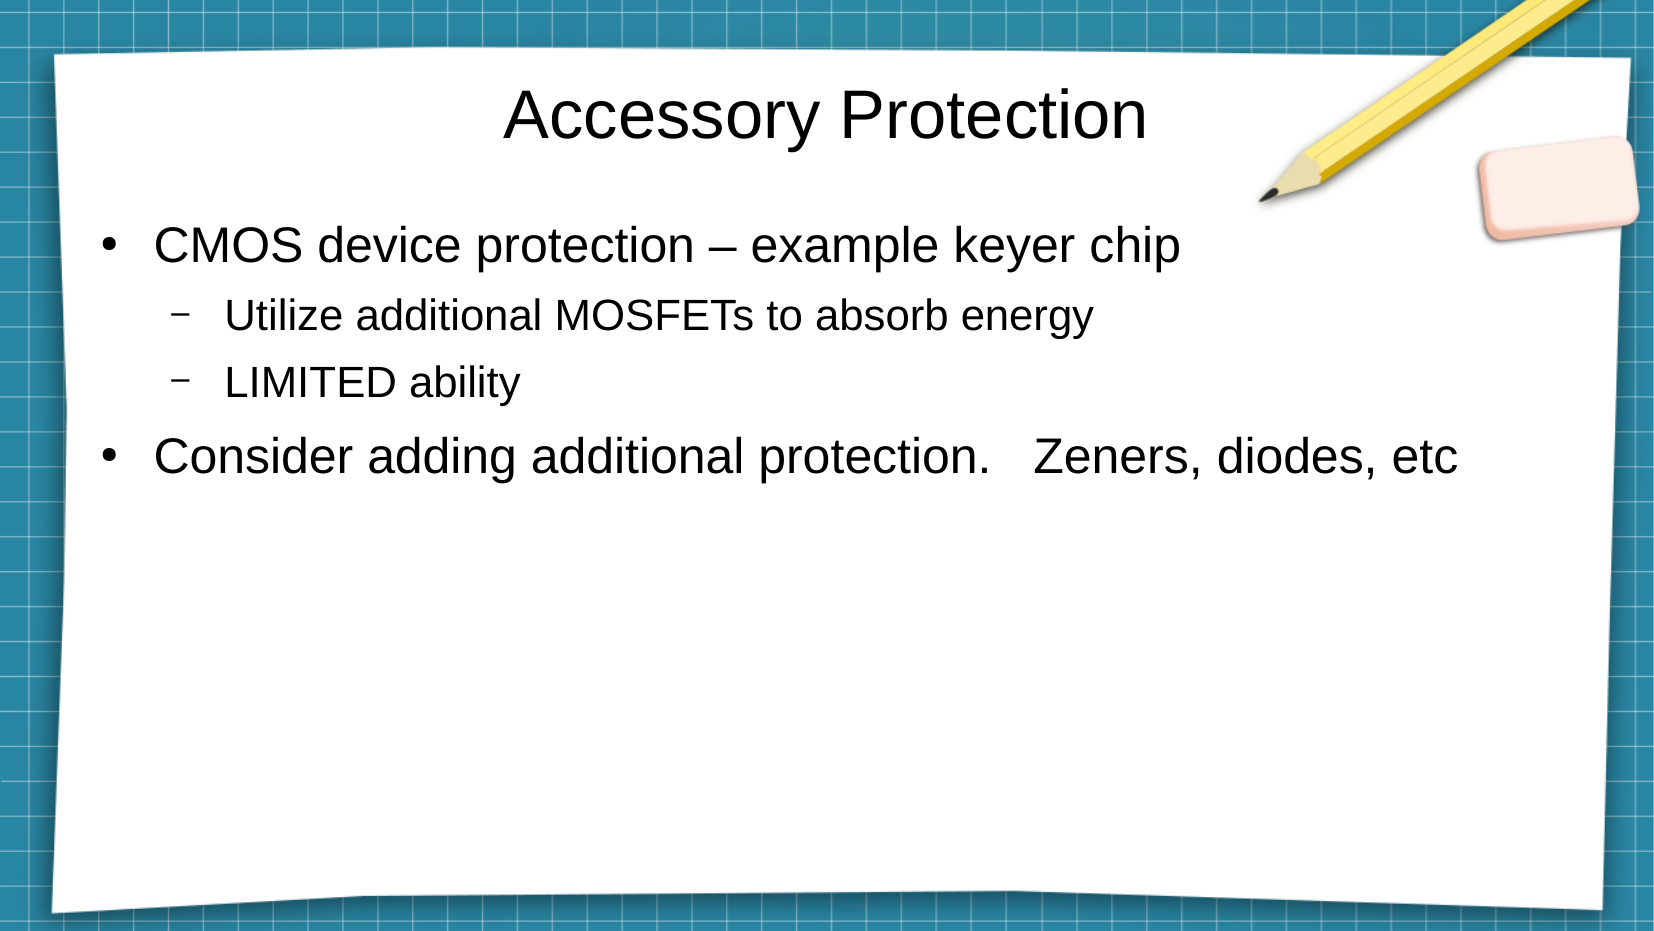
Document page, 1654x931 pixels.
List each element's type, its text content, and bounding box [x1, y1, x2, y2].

title Accessory Protection [82, 37, 1571, 193]
list CMOS device protection – example keyer chip Utilize additional MOSFETs to absorb energy LIMITED ability Consider adding additional protection. Zeners, diodes, etc [82, 217, 1571, 758]
picture [0, 0, 1654, 931]
